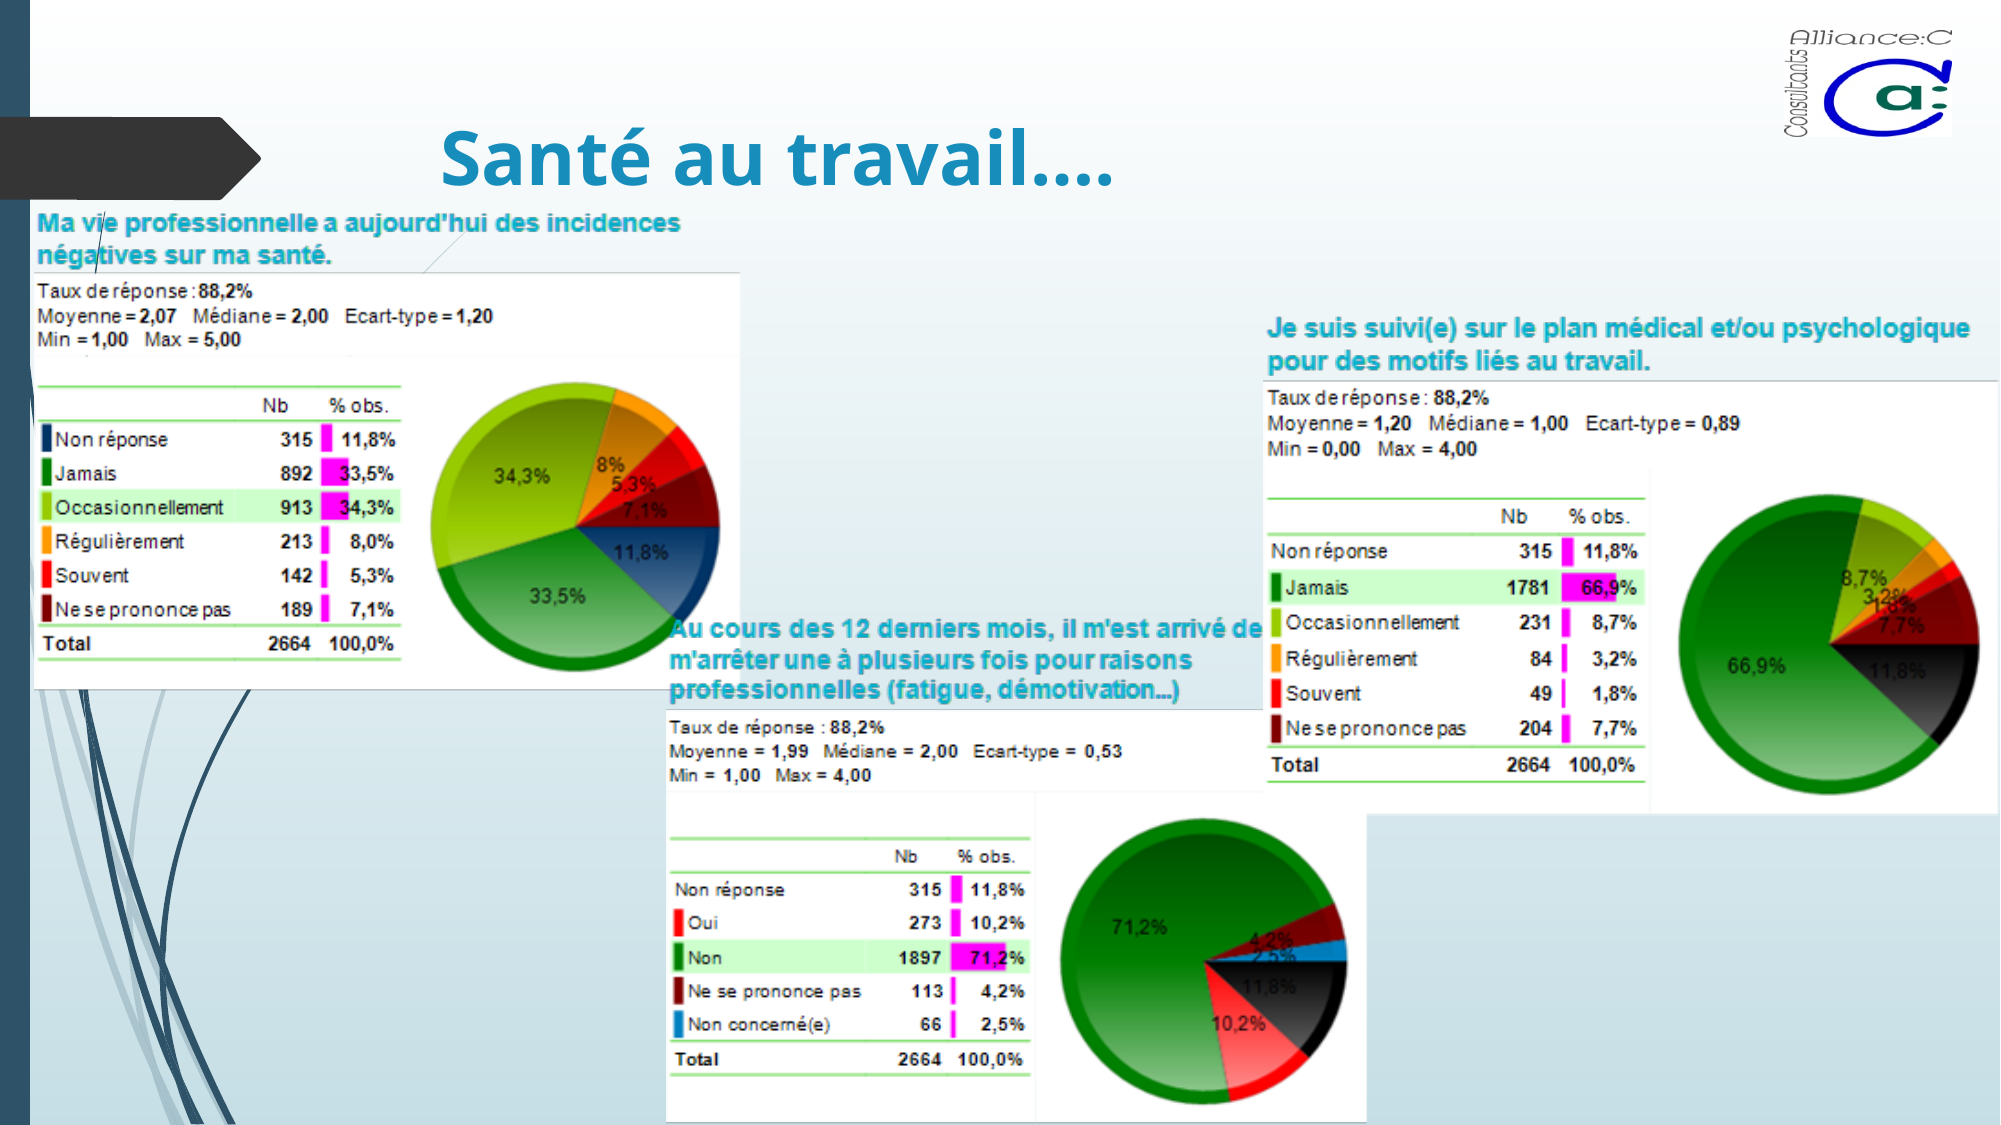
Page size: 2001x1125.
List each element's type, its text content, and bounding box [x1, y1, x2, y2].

title Santé au travail…. [425, 102, 1888, 313]
picture [34, 207, 2000, 1125]
picture [1784, 30, 1952, 137]
